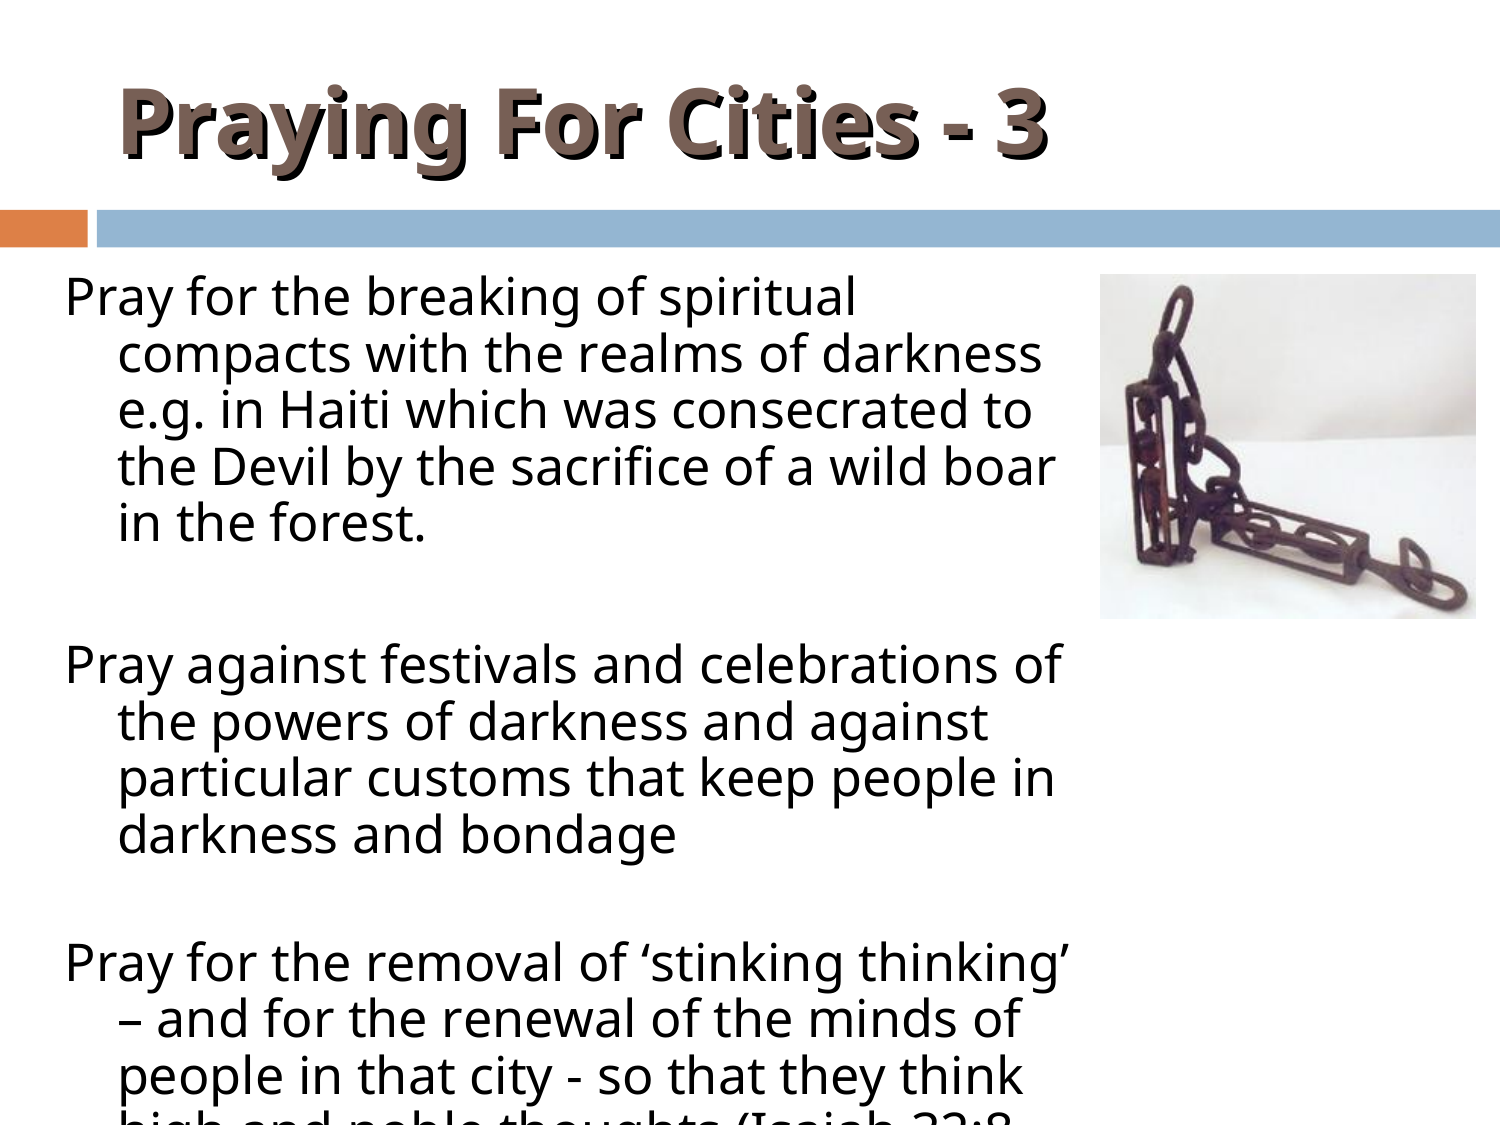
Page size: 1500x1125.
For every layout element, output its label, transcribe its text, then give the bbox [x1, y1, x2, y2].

list Pray for the breaking of spiritual compacts with the realms of darkness e.g. in Haiti which was consecrated to the Devil by the sacrifice of a wild boar in the forest. Pray against festivals and celebrations of the powers of darkness and against particular customs that keep people in darkness and bondage Pray for the removal of ‘stinking thinking’ – and for the renewal of the minds of people in that city - so that they think high and noble thoughts (Isaiah 32:8, Philippians 4:8) [50, 262, 1101, 1088]
title Praying For Cities - 3 [100, 37, 1438, 201]
picture [1100, 274, 1476, 619]
